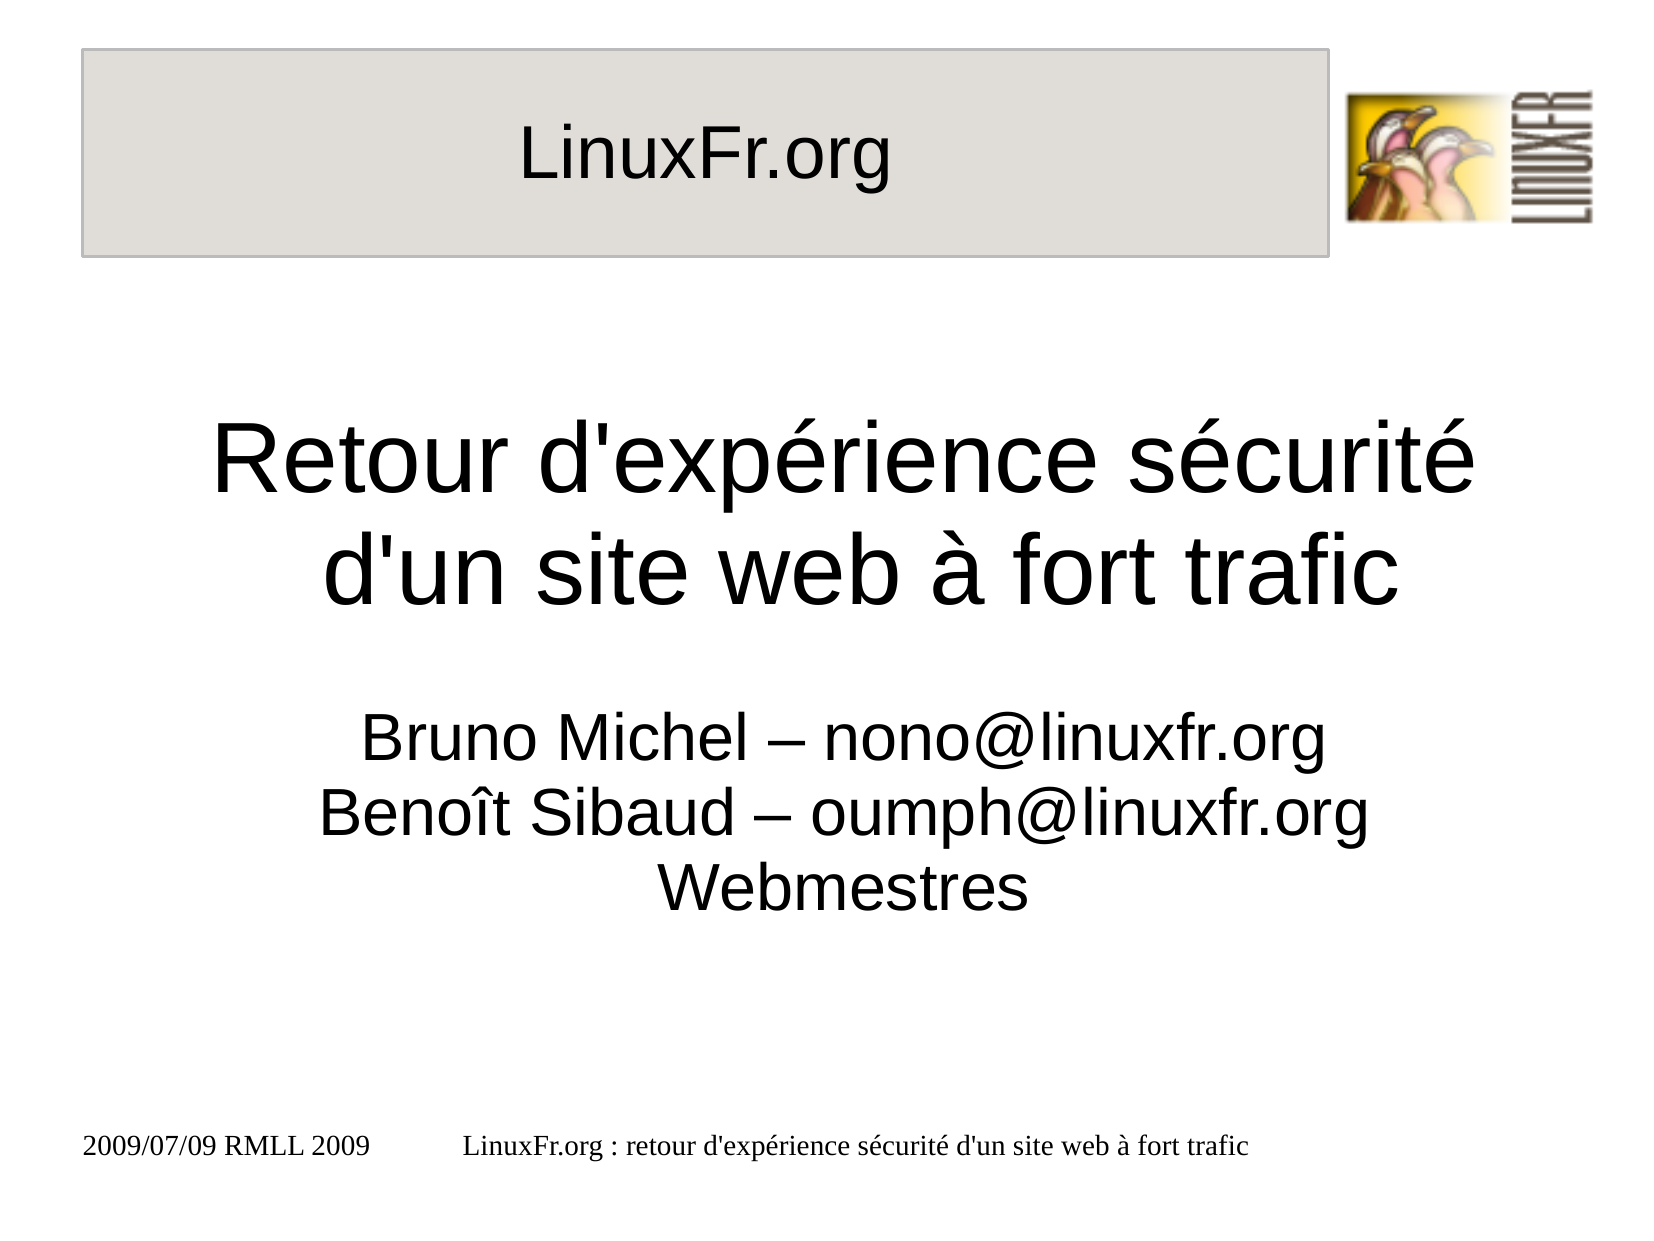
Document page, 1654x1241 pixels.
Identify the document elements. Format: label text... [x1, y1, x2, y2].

title LinuxFr.org [82, 49, 1329, 257]
picture [1341, 88, 1601, 229]
subtitle Retour d'expérience sécurité d'un site web à fort trafic Bruno Michel – nono@linuxfr.org Benoît Sibaud – oumph@linuxfr.org Webmestres [82, 290, 1571, 1109]
